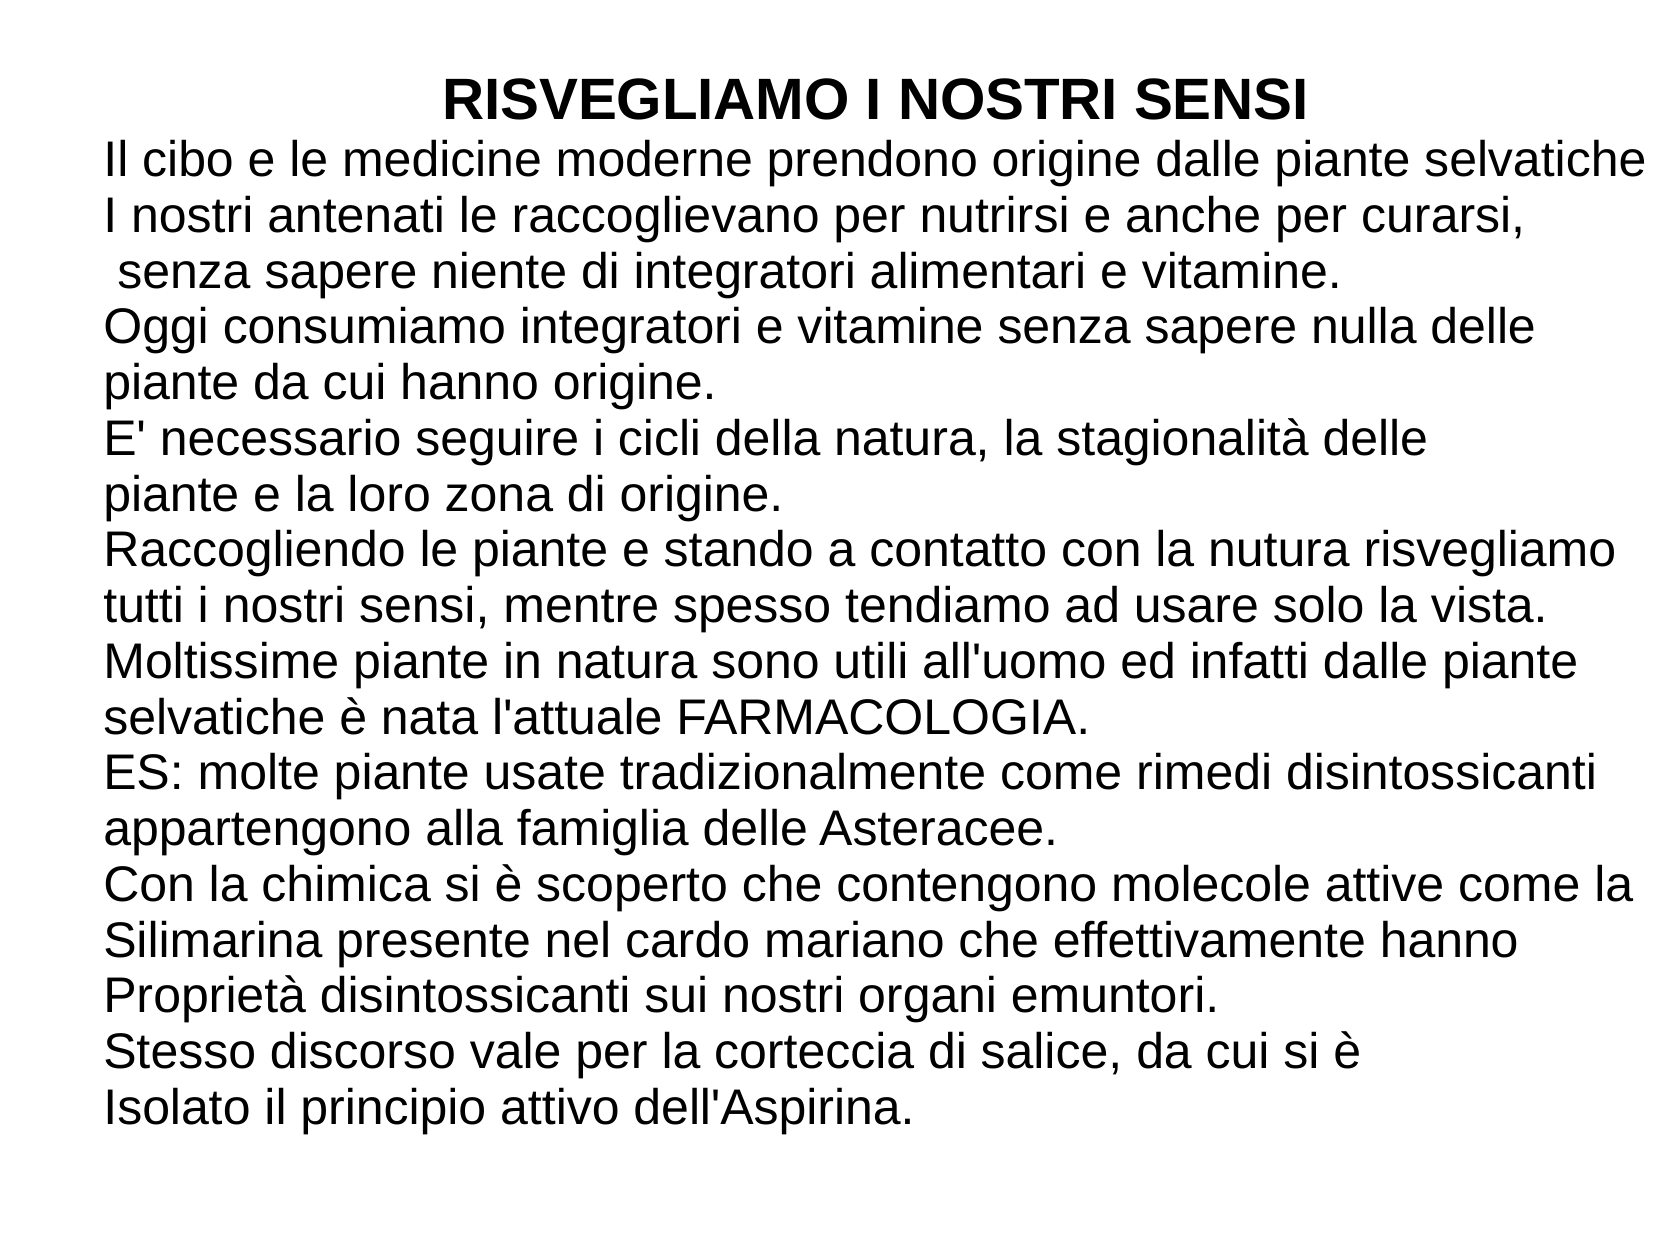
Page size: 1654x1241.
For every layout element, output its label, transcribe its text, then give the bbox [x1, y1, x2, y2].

text_box RISVEGLIAMO I NOSTRI SENSI Il cibo e le medicine moderne prendono origine dalle piante selvatiche I nostri antenati le raccoglievano per nutrirsi e anche per curarsi, senza sapere niente di integratori alimentari e vitamine. Oggi consumiamo integratori e vitamine senza sapere nulla delle piante da cui hanno origine. E' necessario seguire i cicli della natura, la stagionalità delle piante e la loro zona di origine. Raccogliendo le piante e stando a contatto con la nutura risvegliamo tutti i nostri sensi, mentre spesso tendiamo ad usare solo la vista. Moltissime piante in natura sono utili all'uomo ed infatti dalle piante selvatiche è nata l'attuale FARMACOLOGIA. ES: molte piante usate tradizionalmente come rimedi disintossicanti appartengono alla famiglia delle Asteracee. Con la chimica si è scoperto che contengono molecole attive come la Silimarina presente nel cardo mariano che effettivamente hanno Proprietà disintossicanti sui nostri organi emuntori. Stesso discorso vale per la corteccia di salice, da cui si è Isolato il principio attivo dell'Aspirina. [88, 59, 1654, 1241]
